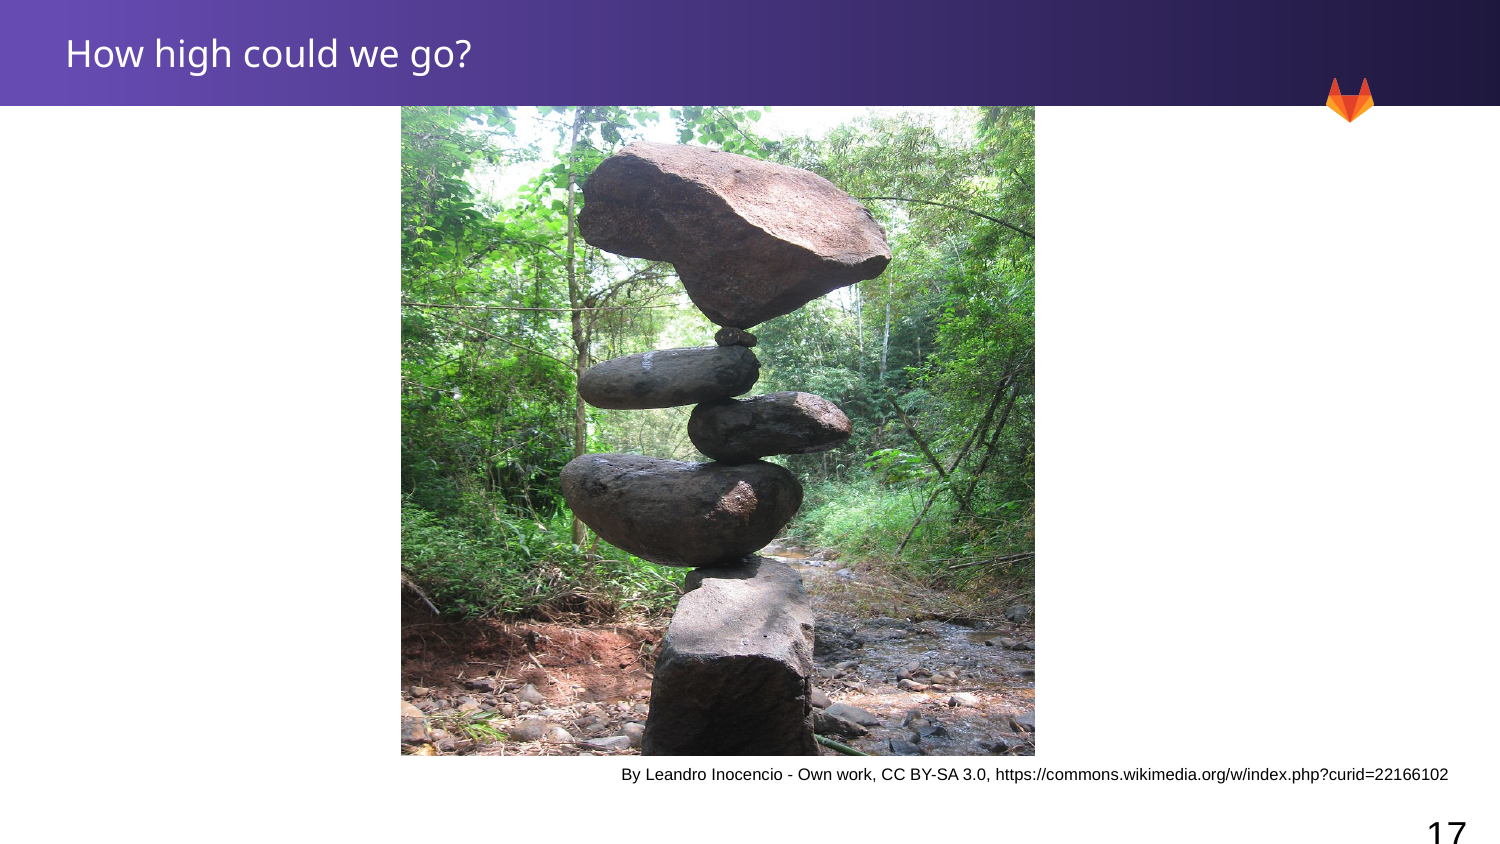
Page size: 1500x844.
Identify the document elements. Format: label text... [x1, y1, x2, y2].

picture [1326, 78, 1374, 123]
picture [401, 106, 1035, 756]
title How high could we go? [50, 27, 1298, 77]
text_box By Leandro Inocencio - Own work, CC BY-SA 3.0, https://commons.wikimedia.org/w/index.php?curid=22166102 [606, 757, 1500, 792]
